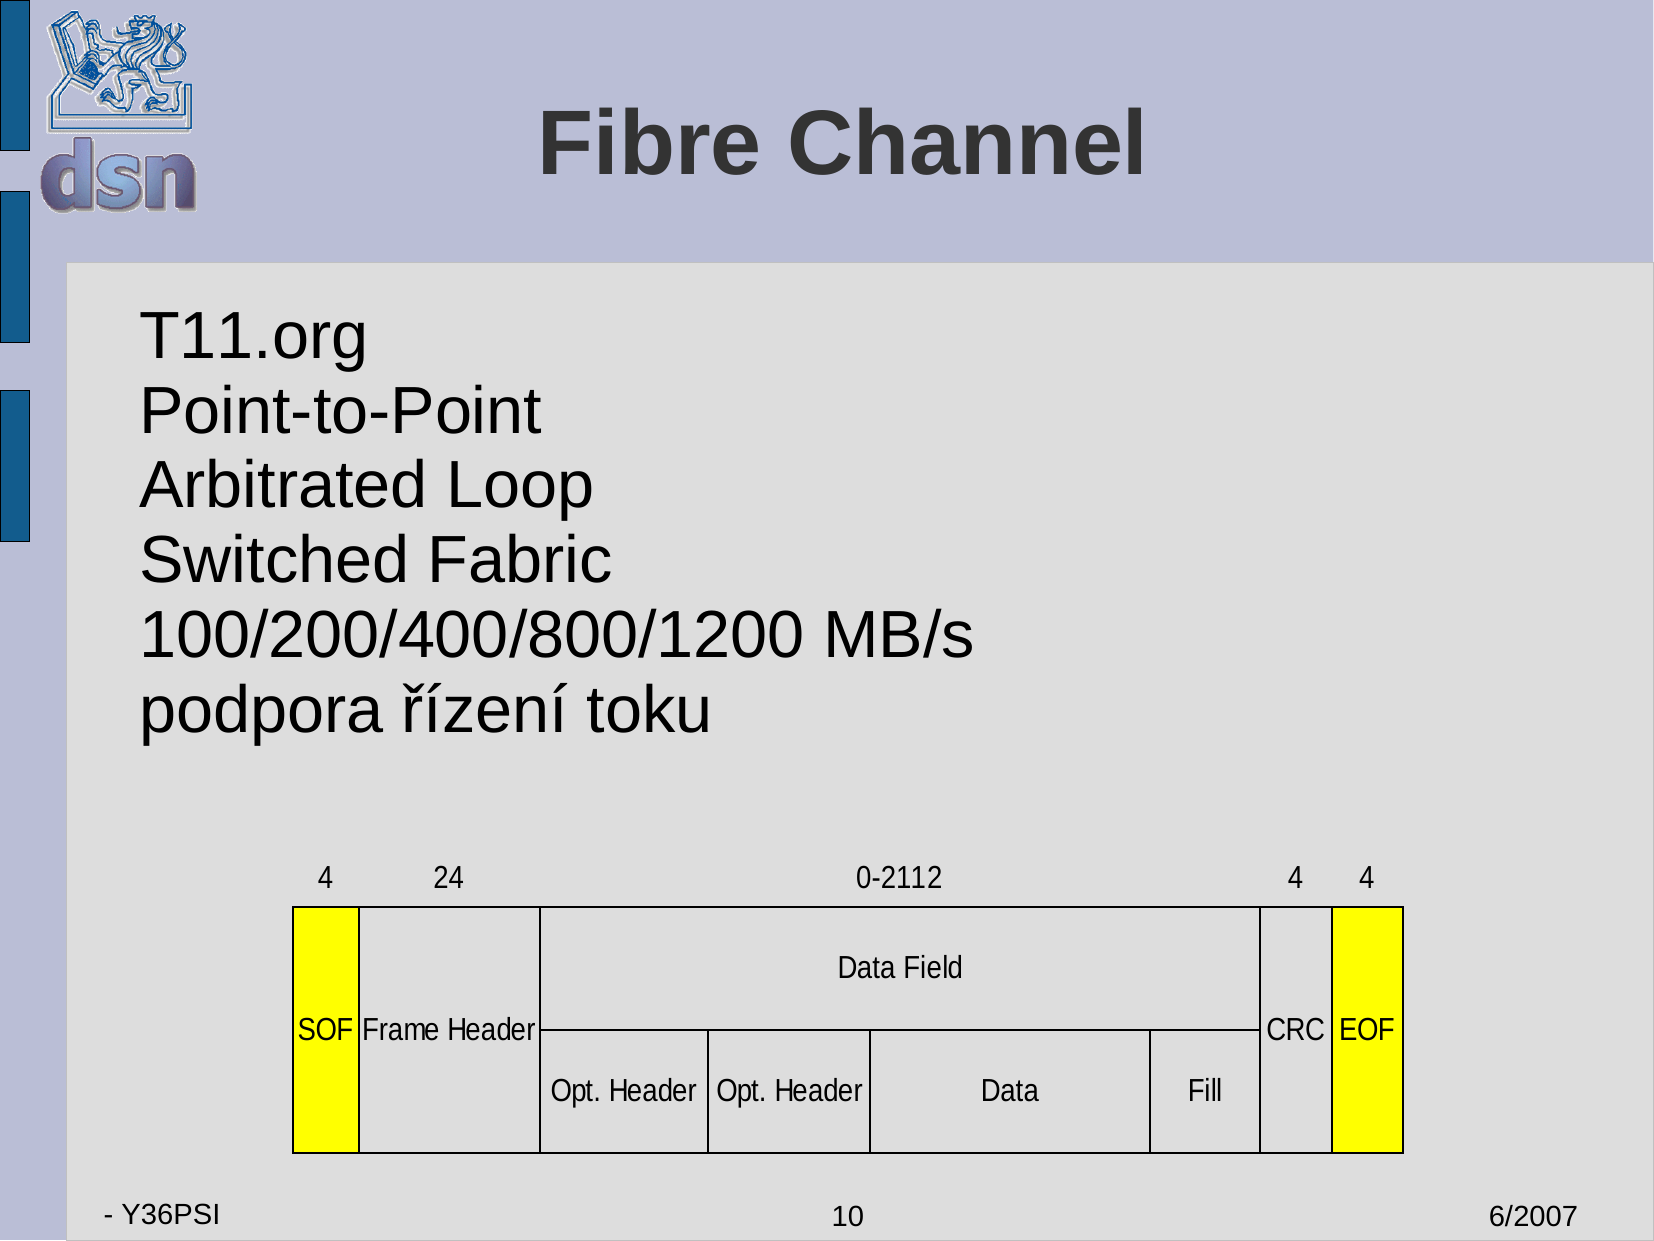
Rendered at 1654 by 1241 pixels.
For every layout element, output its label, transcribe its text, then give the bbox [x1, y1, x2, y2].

list T11.org Point-to-Point Arbitrated Loop Switched Fabric 100/200/400/800/1200 MB/s podpora řízení toku [121, 297, 1534, 747]
title Fibre Channel [210, 39, 1478, 247]
chart [291, 849, 1515, 1155]
picture [10, 10, 223, 230]
